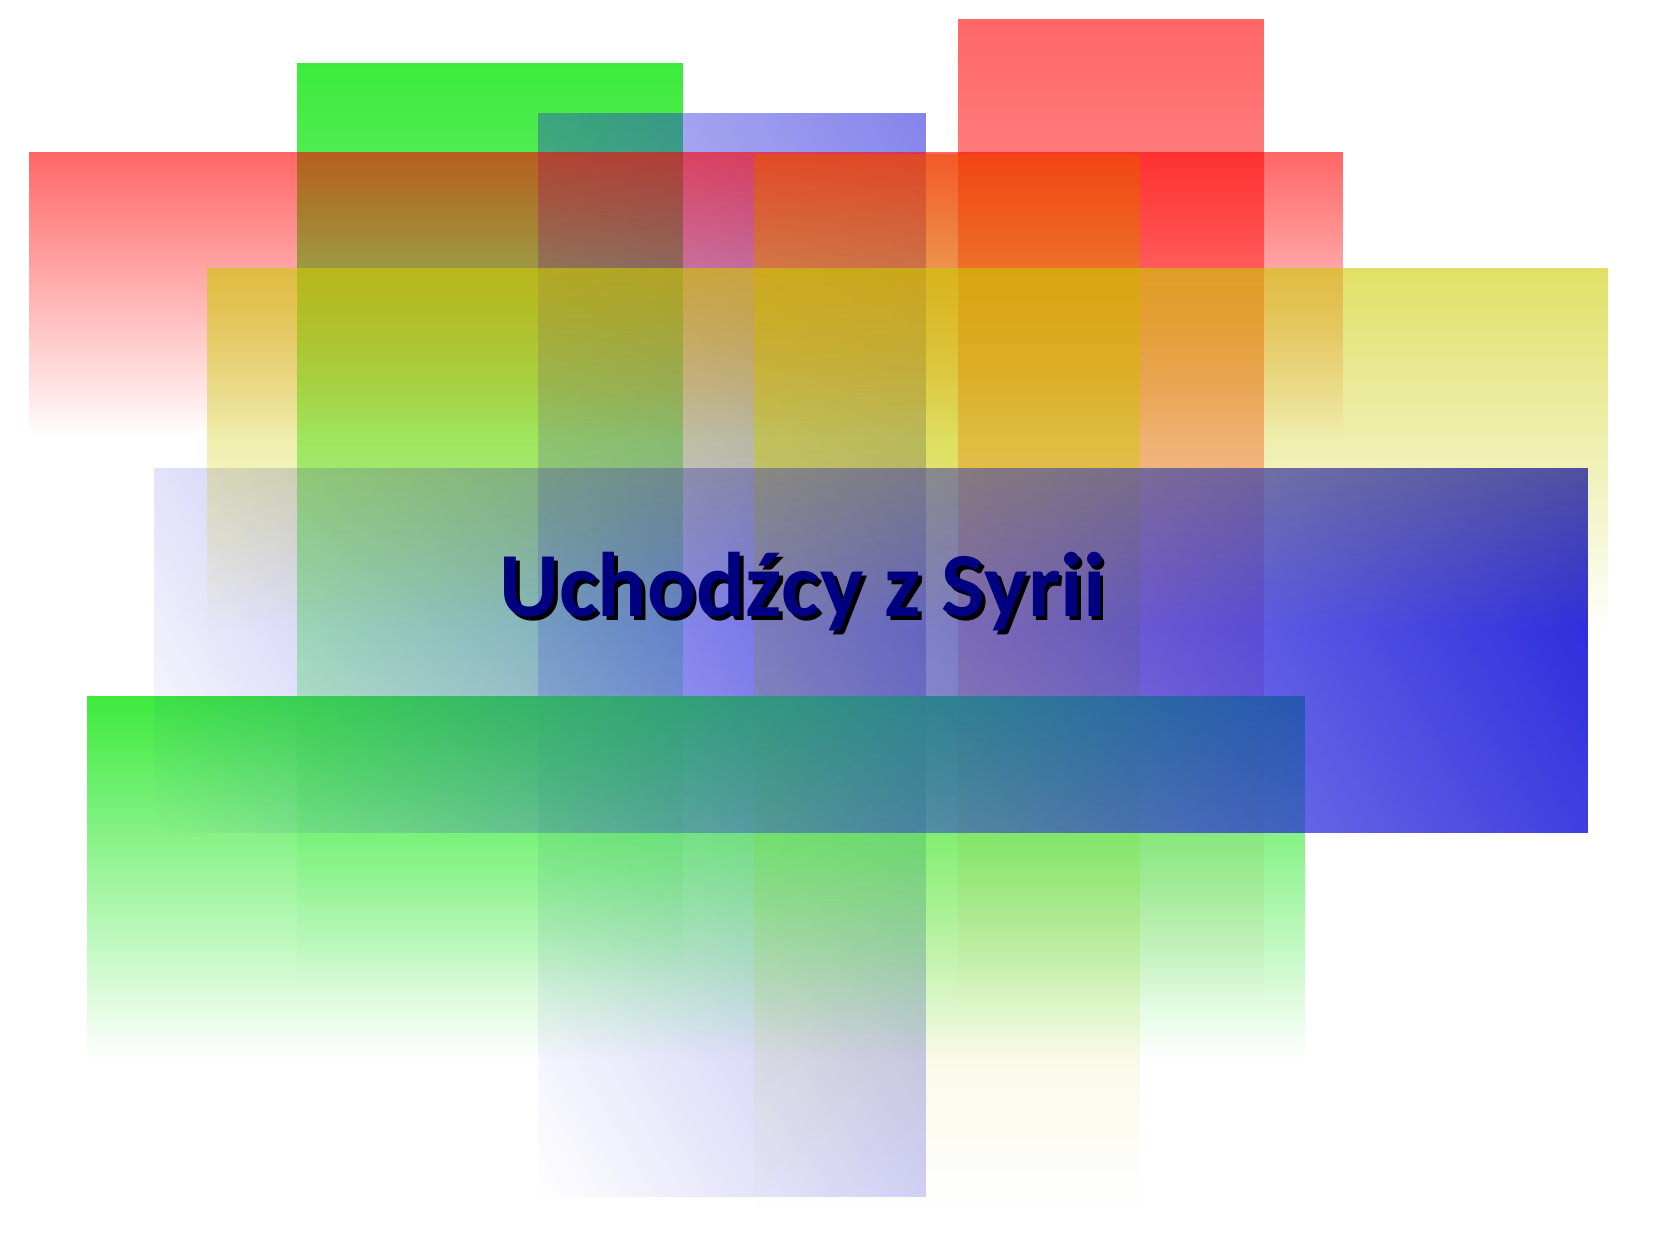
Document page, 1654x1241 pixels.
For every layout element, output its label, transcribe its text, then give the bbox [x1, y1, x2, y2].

title Uchodźcy z Syrii [59, 489, 1548, 697]
